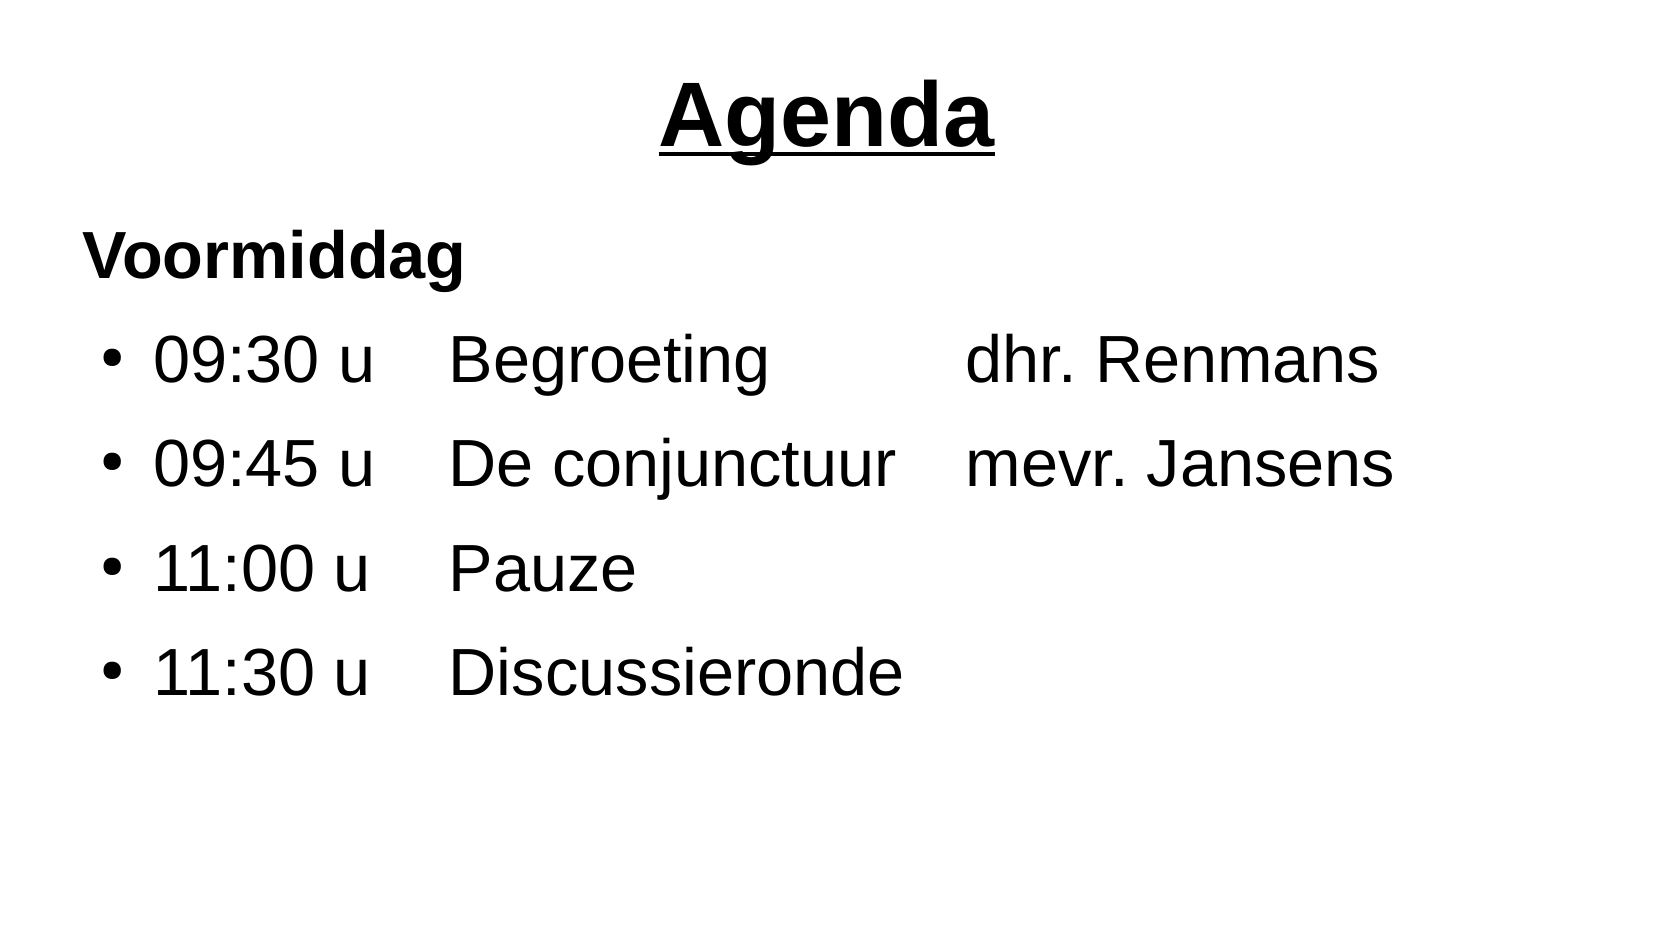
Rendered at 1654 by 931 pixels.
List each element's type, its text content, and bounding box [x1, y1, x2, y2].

title Agenda [82, 37, 1571, 193]
list Voormiddag 09:30 u Begroeting dhr. Renmans 09:45 u De conjunctuur mevr. Jansens 11:00 u Pauze 11:30 u Discussieronde [82, 217, 1571, 758]
